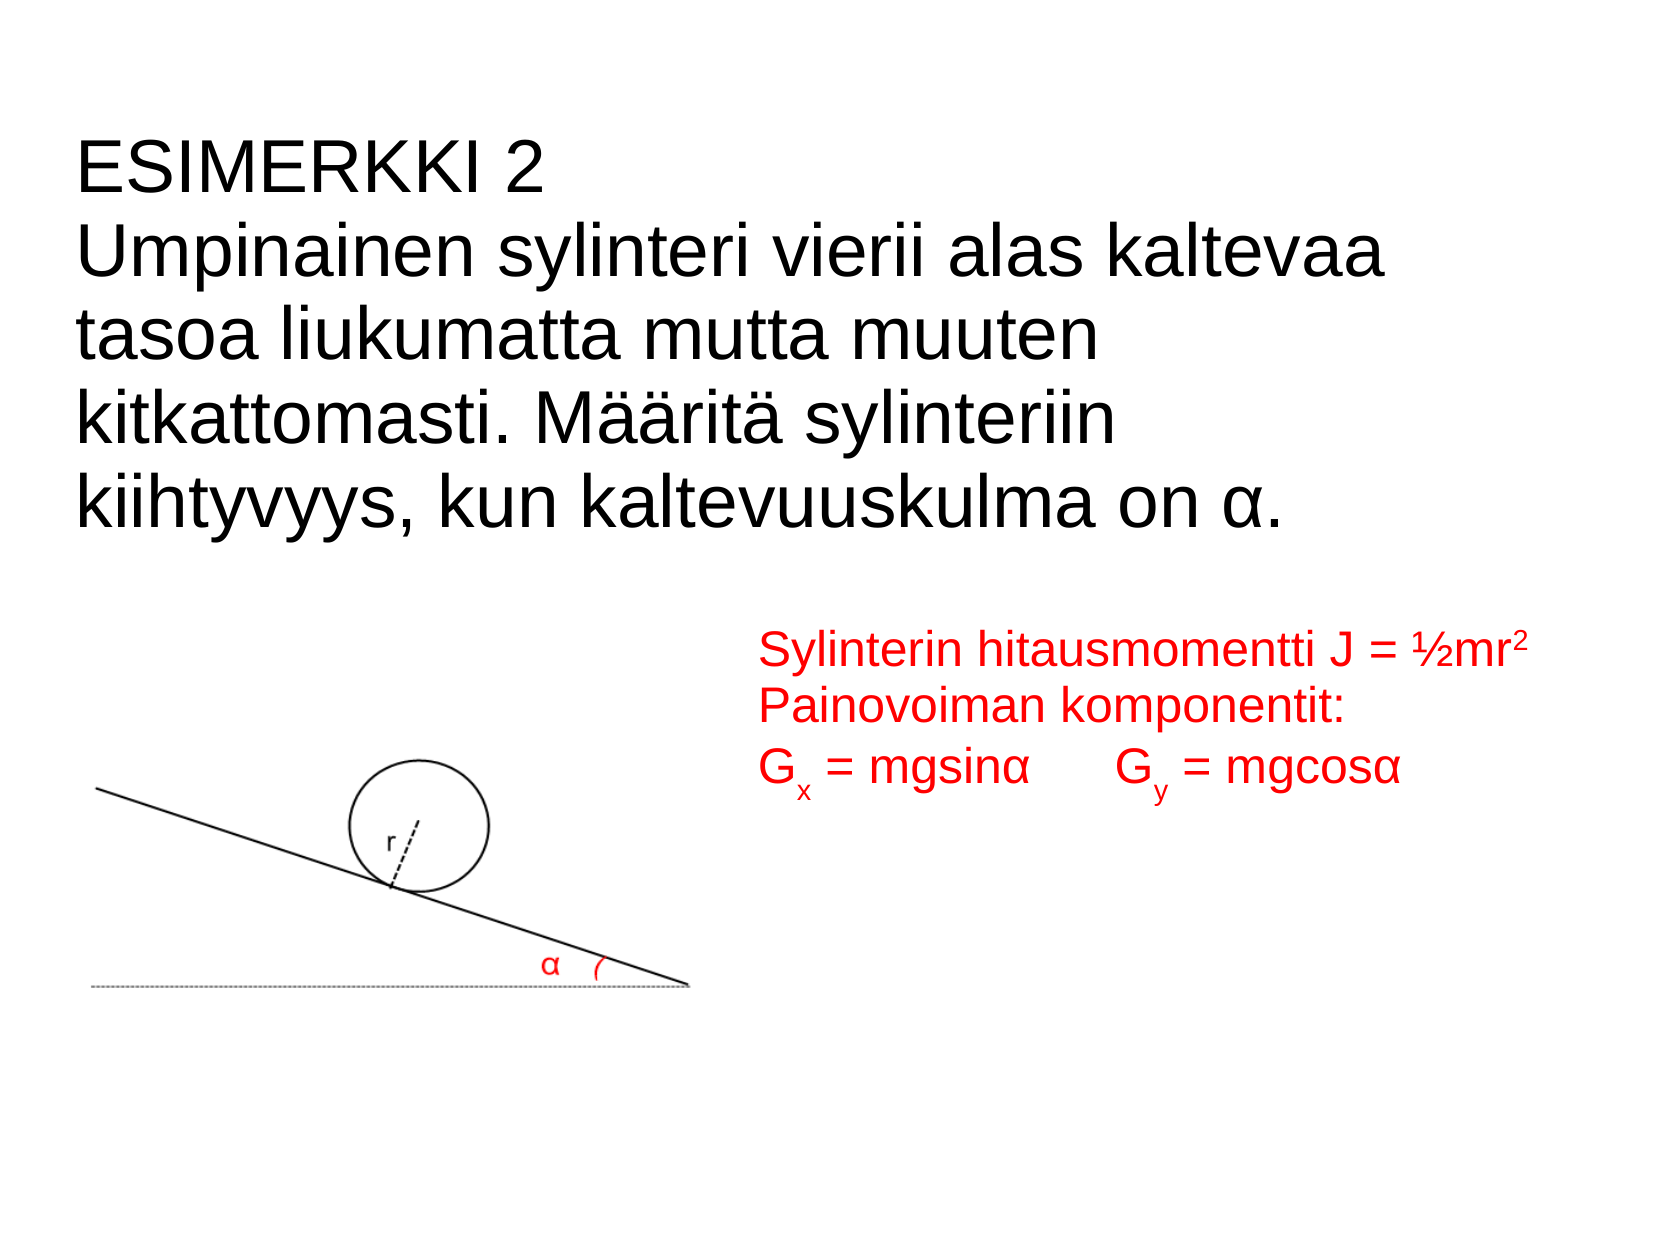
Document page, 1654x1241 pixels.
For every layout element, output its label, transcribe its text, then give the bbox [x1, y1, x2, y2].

text_box ESIMERKKI 2 Umpinainen sylinteri vierii alas kaltevaa tasoa liukumatta mutta muuten kitkattomasti. Määritä sylinteriin kiihtyvyys, kun kaltevuuskulma on α. [61, 118, 1488, 558]
picture [90, 708, 709, 1040]
text_box Sylinterin hitausmomentti J = ½mr2 Painovoiman komponentit: Gx = mgsinα Gy = mgcosα [743, 614, 1595, 969]
